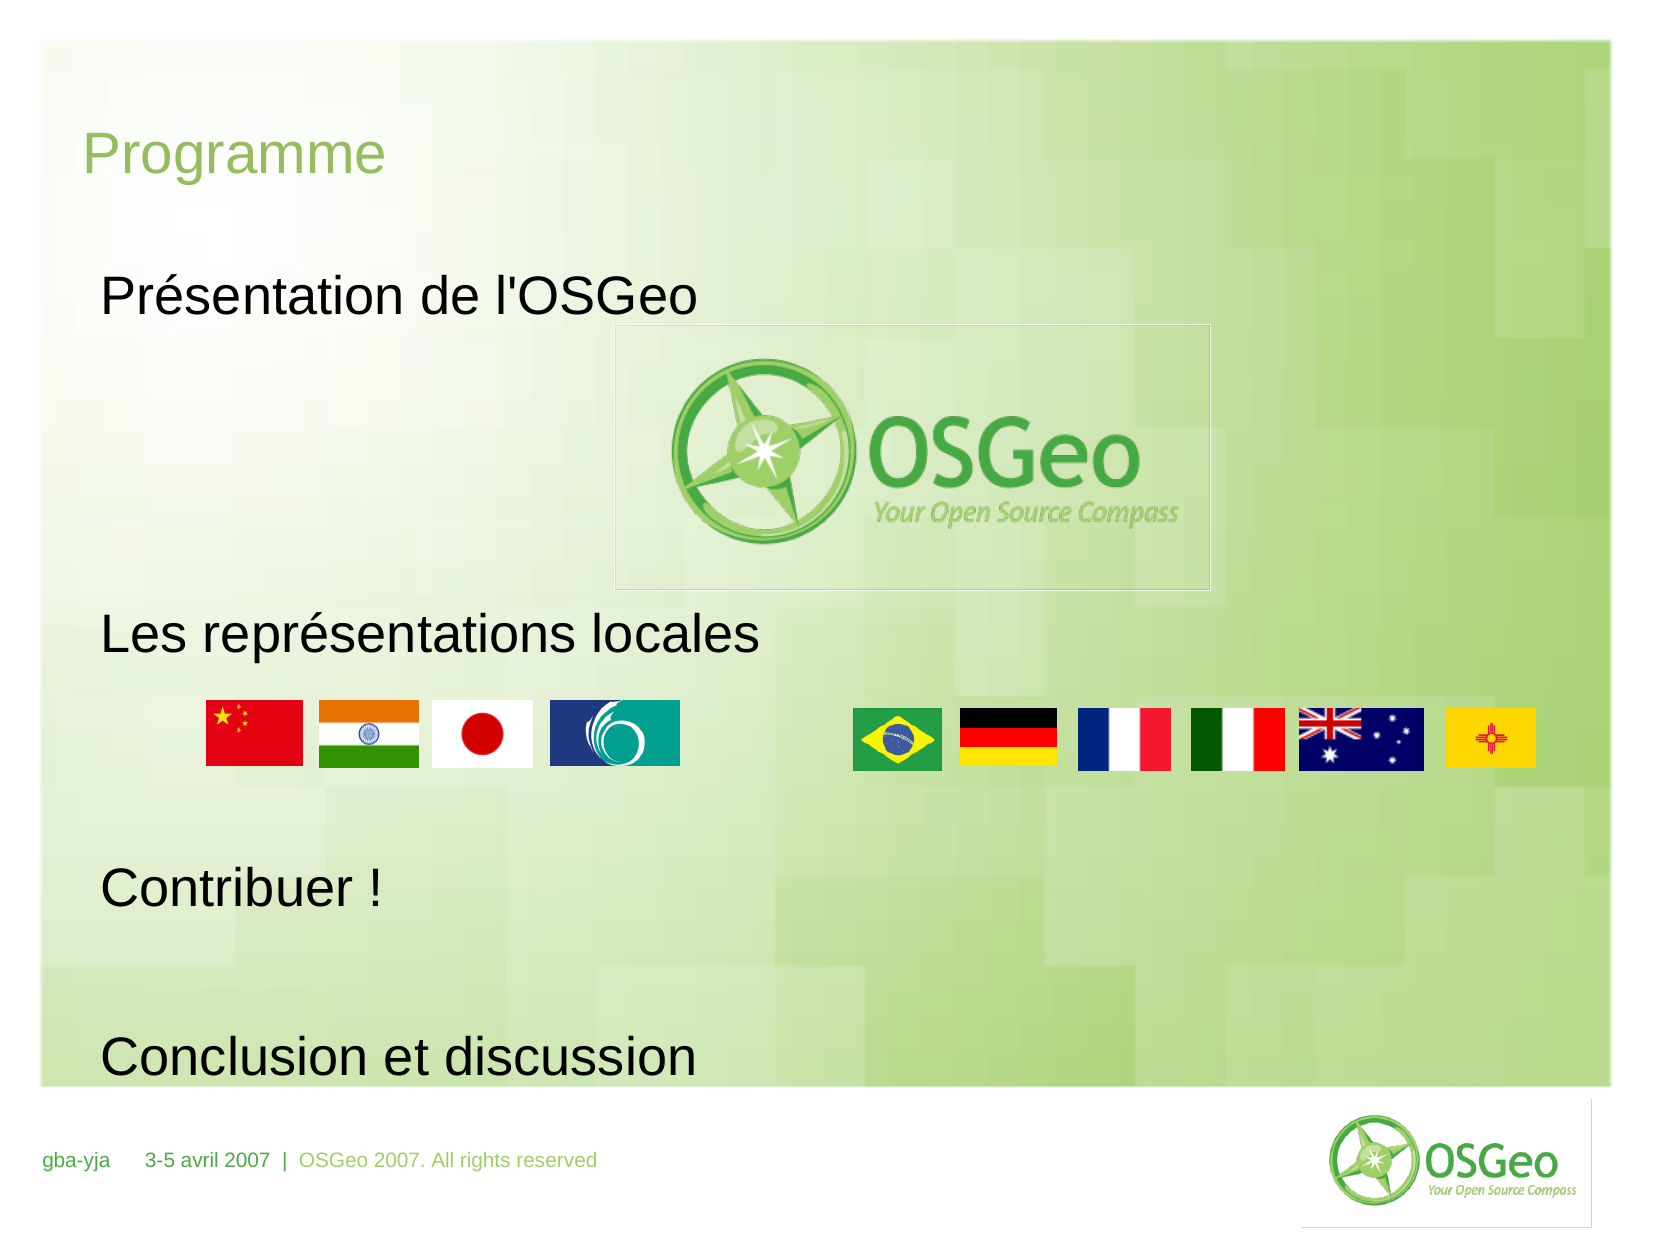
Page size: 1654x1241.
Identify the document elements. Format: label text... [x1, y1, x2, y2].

list Présentation de l'OSGeo Les représentations locales Contribuer ! Conclusion et discussion [82, 265, 1571, 1112]
picture [0, 1, 1654, 1239]
title Programme [82, 49, 1571, 257]
